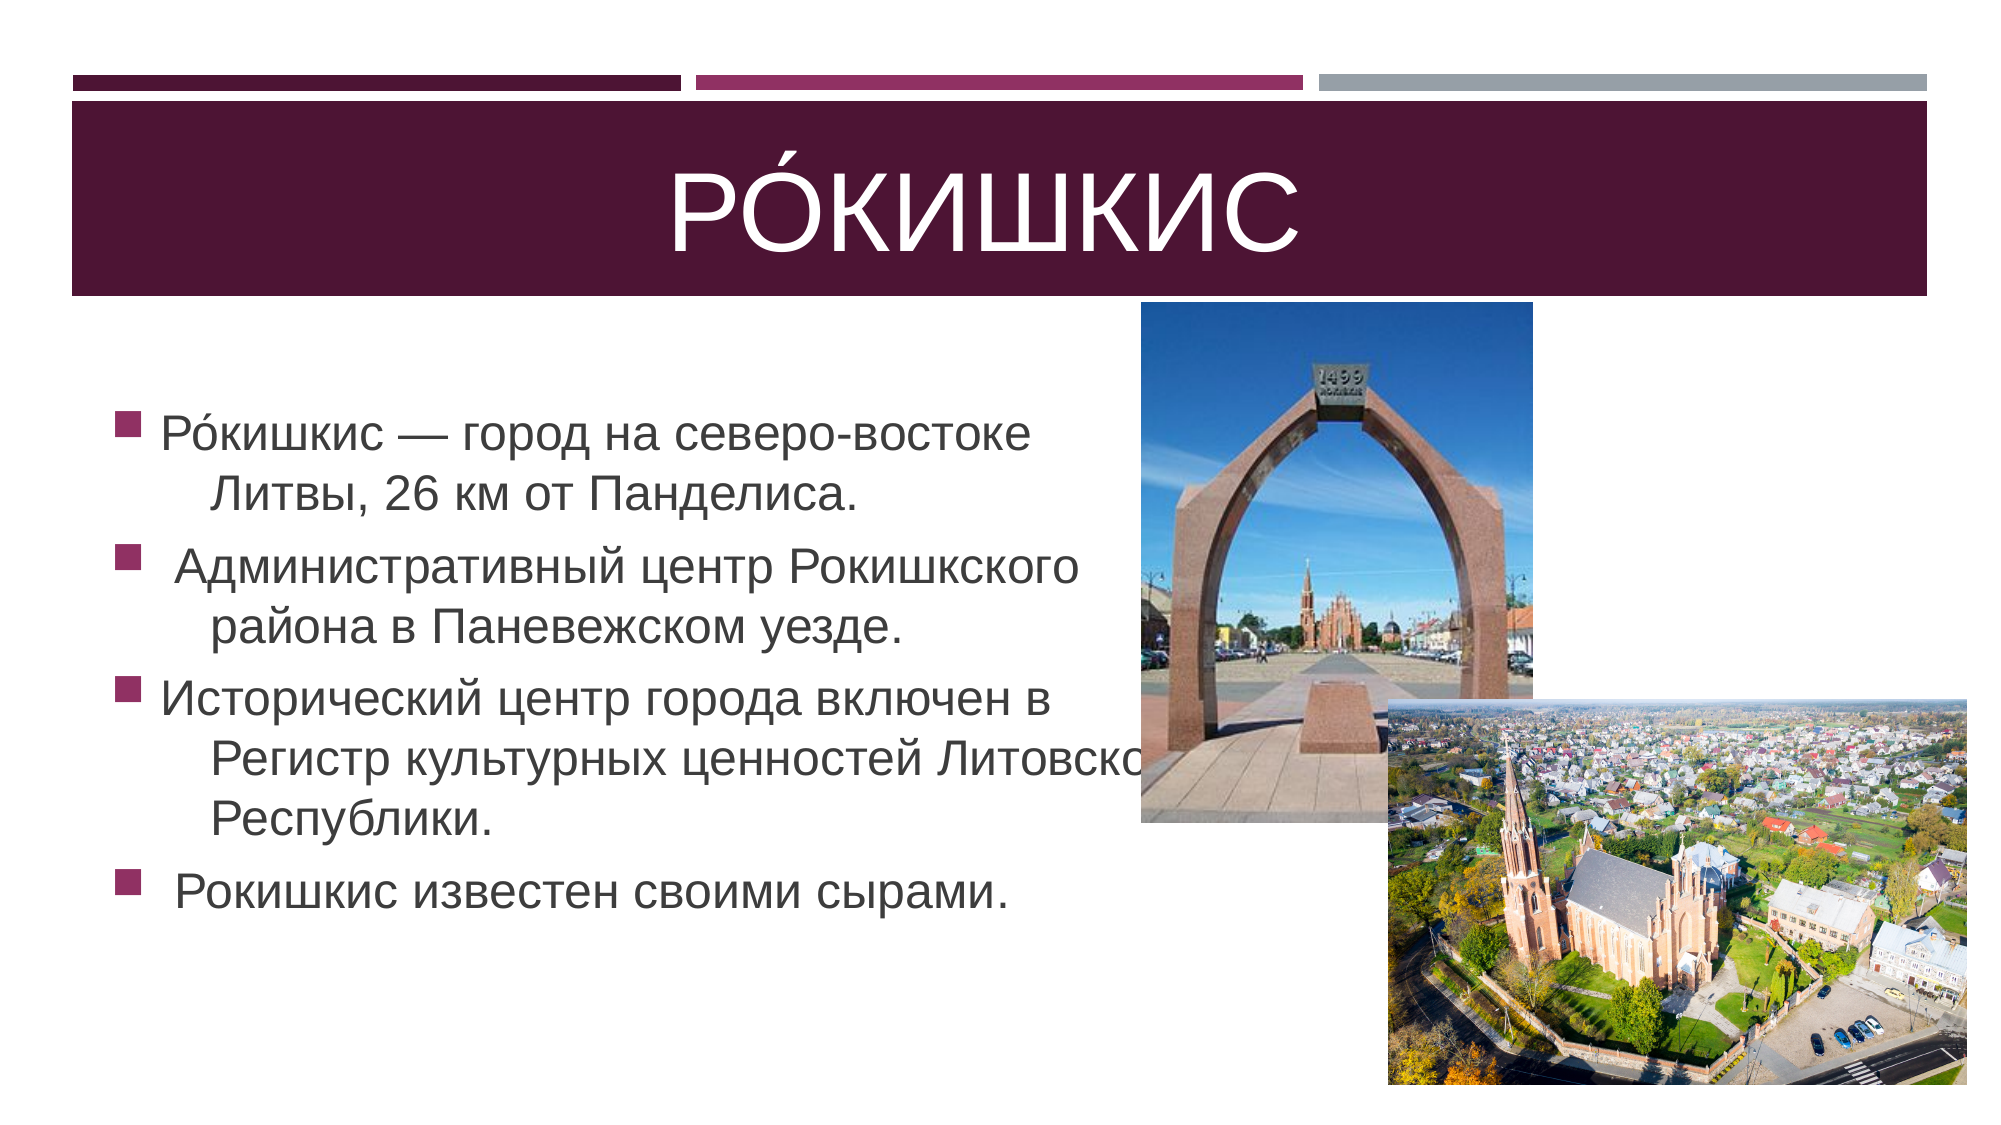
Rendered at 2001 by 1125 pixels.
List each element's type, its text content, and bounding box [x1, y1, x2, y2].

picture [1141, 302, 1967, 1085]
title Ро́кишкиc [95, 115, 1905, 282]
list Ро́кишкиc — город на северо-востоке Литвы, 26 км от Панделиса. Административный центр Рокишкского района в Паневежском уезде. Исторический центр города включен в Регистр культурных ценностей Литовской Республики. Рокишкис известен своими сырами. [95, 357, 1198, 962]
